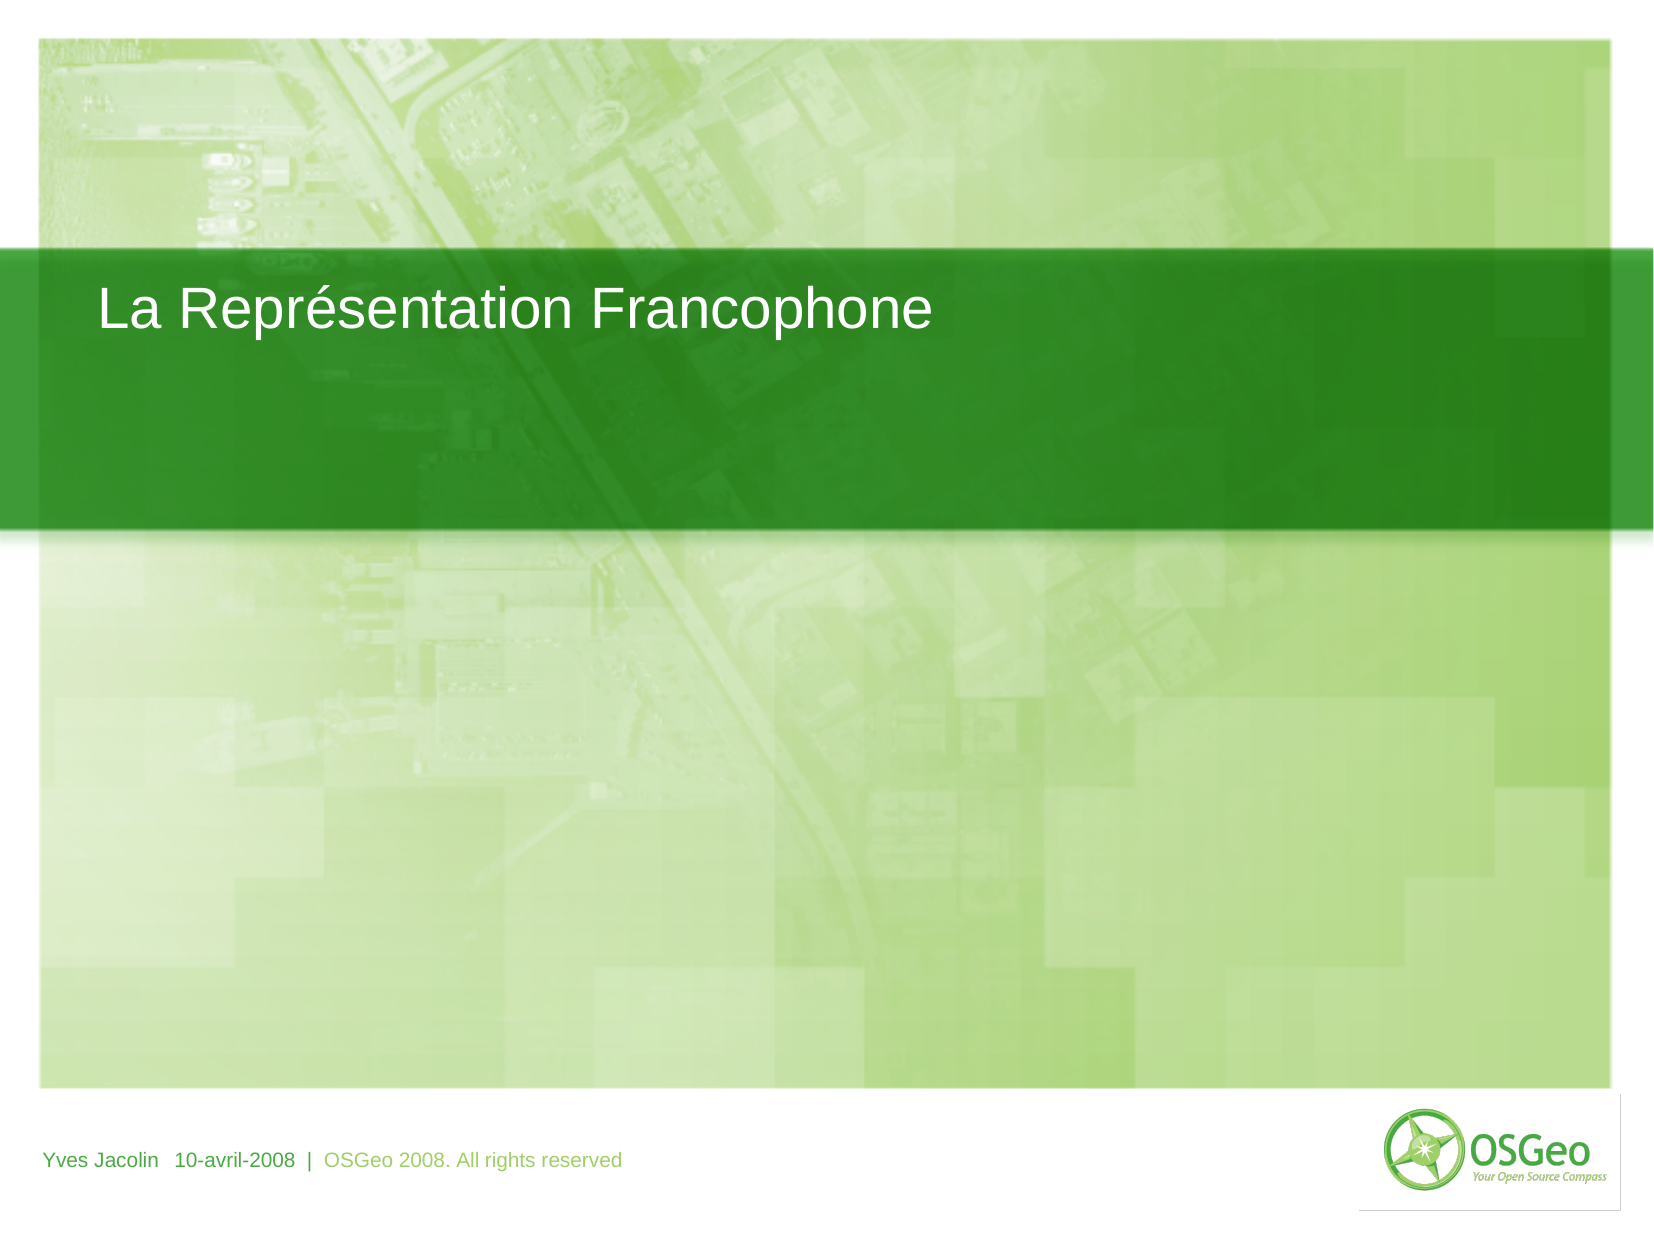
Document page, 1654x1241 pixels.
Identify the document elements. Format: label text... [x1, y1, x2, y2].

text_box La Représentation Francophone [82, 268, 1530, 476]
picture [0, 1, 1654, 1241]
